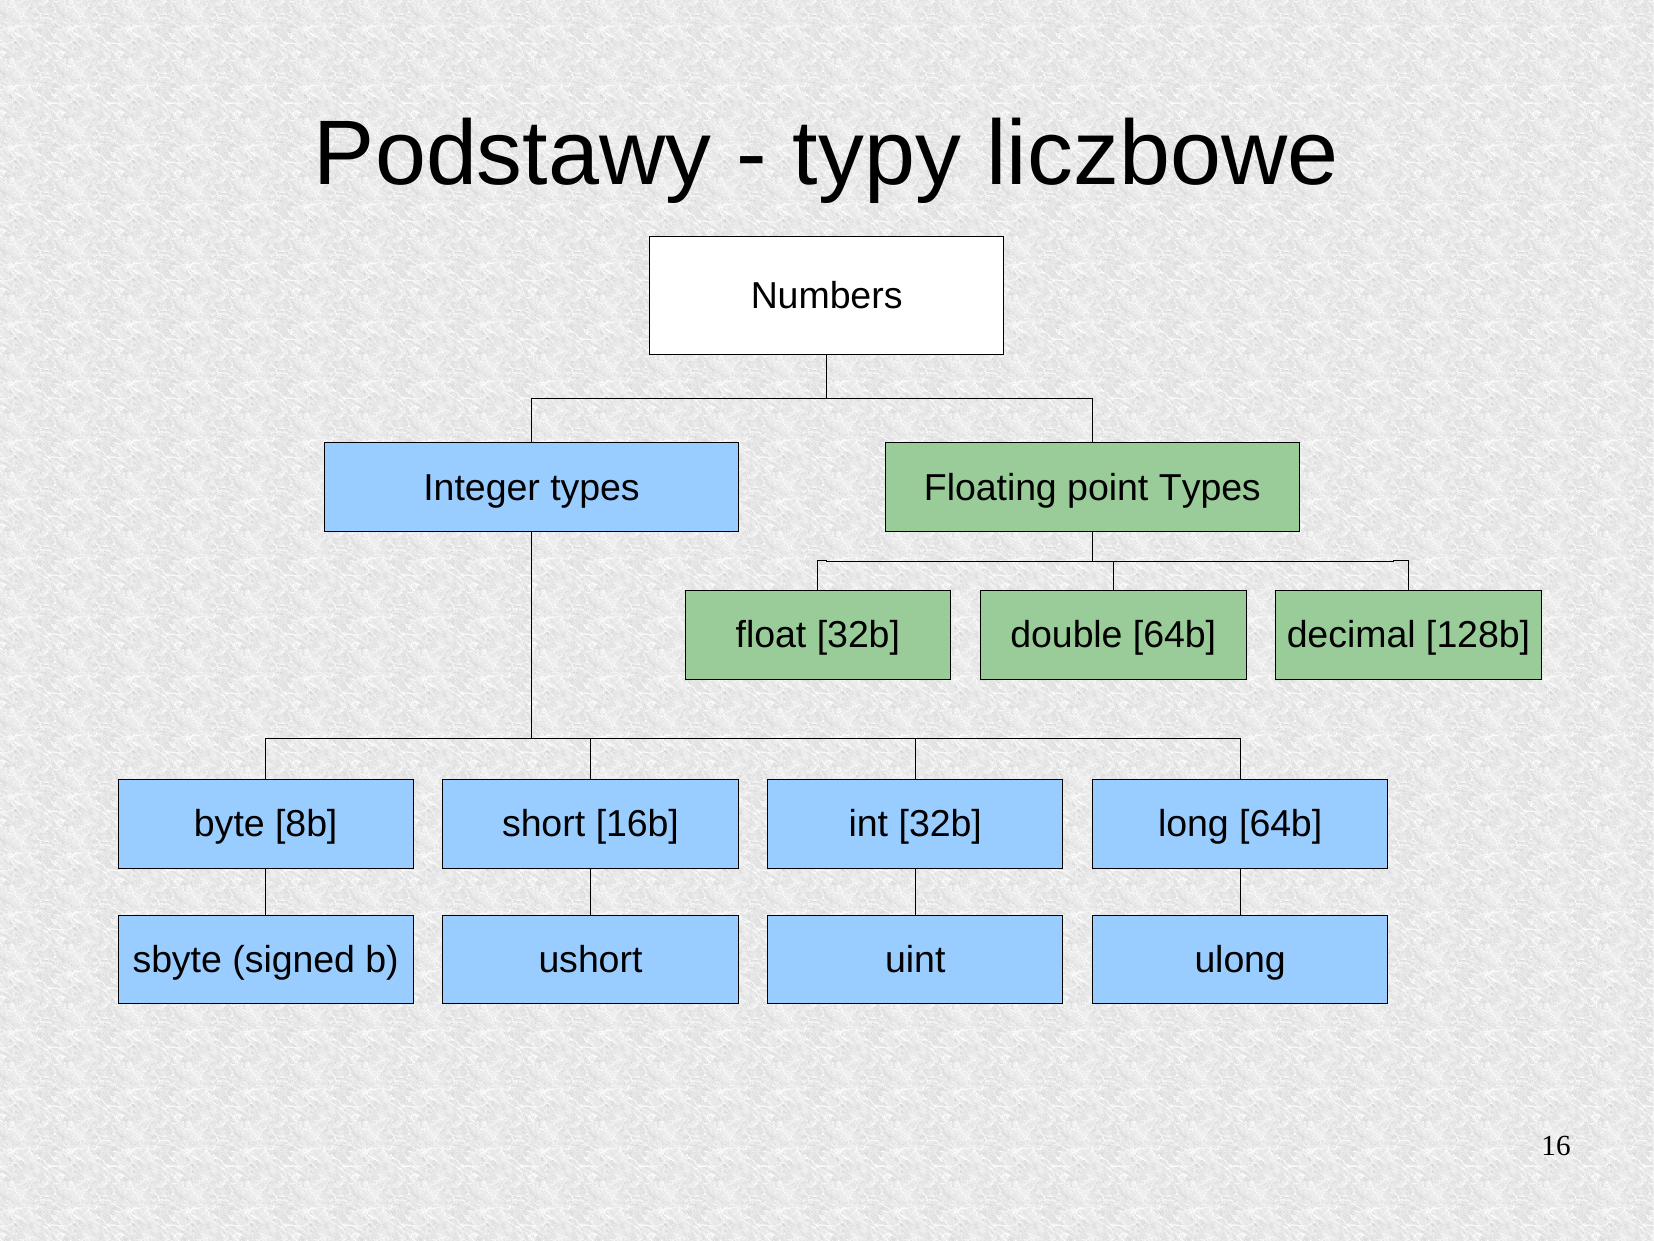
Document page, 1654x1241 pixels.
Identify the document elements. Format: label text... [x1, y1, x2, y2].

text_box sbyte (signed b) [118, 915, 414, 1004]
text_box short [16b] [442, 779, 739, 869]
text_box Floating point Types [885, 442, 1092, 532]
text_box ulong [1092, 915, 1388, 1004]
text_box Numbers [649, 236, 1004, 355]
text_box long [64b] [1092, 779, 1388, 869]
text_box int [32b] [767, 779, 1063, 869]
text_box uint [767, 915, 1063, 1004]
text_box decimal [128b] [1275, 590, 1542, 680]
text_box float [32b] [685, 590, 951, 680]
text_box Integer types [324, 442, 739, 532]
title Podstawy - typy liczbowe [82, 49, 1571, 257]
picture [0, 0, 1654, 1241]
text_box Floating point Types [1093, 442, 1300, 532]
text_box byte [8b] [118, 779, 414, 869]
text_box ushort [442, 915, 739, 1004]
text_box double [64b] [980, 590, 1247, 680]
